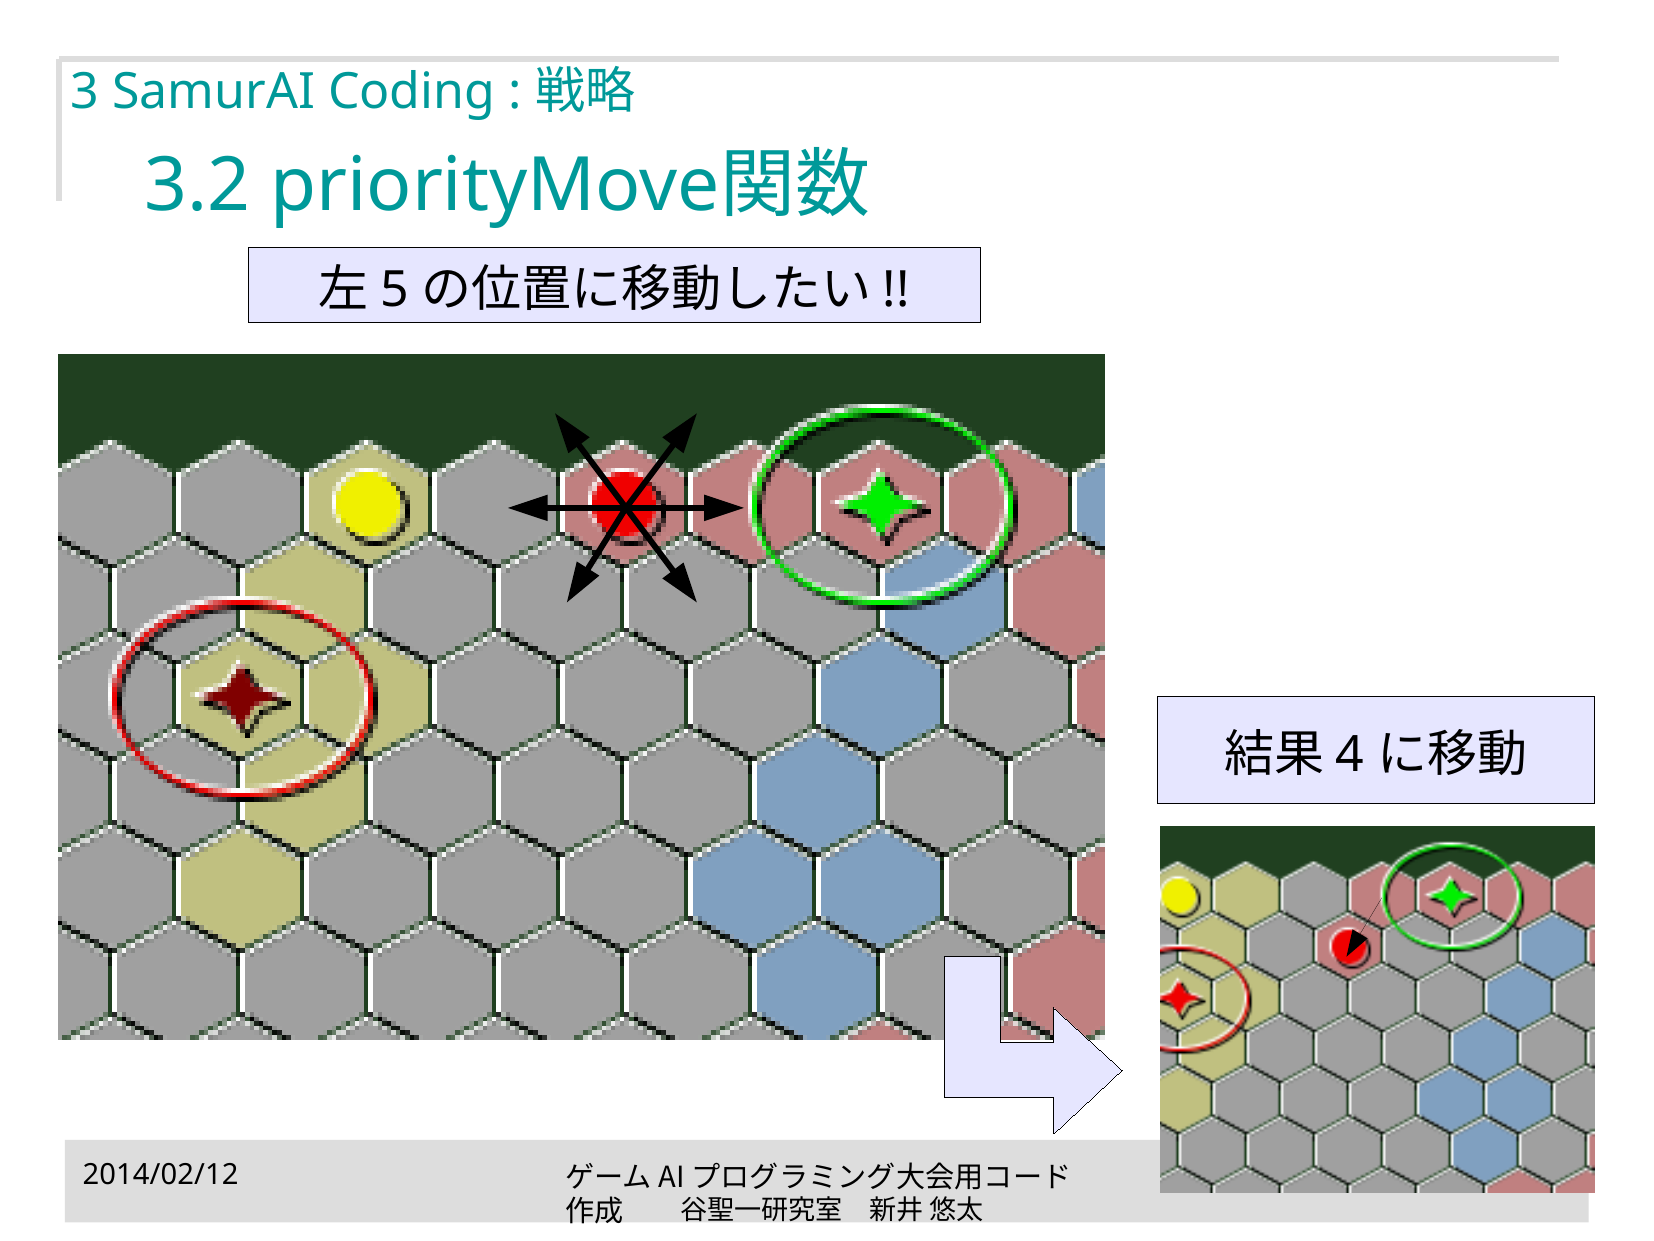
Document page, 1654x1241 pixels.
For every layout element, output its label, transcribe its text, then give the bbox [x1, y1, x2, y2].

picture [1160, 826, 1595, 1193]
text_box 左 5 の位置に移動したい !! [248, 247, 981, 323]
picture [58, 354, 1105, 1040]
title 3 SamurAI Coding : 戦略 3.2 priorityMove関数 [70, 79, 1560, 205]
text_box [944, 956, 1123, 1134]
text_box 結果 4 に移動 [1157, 696, 1595, 804]
